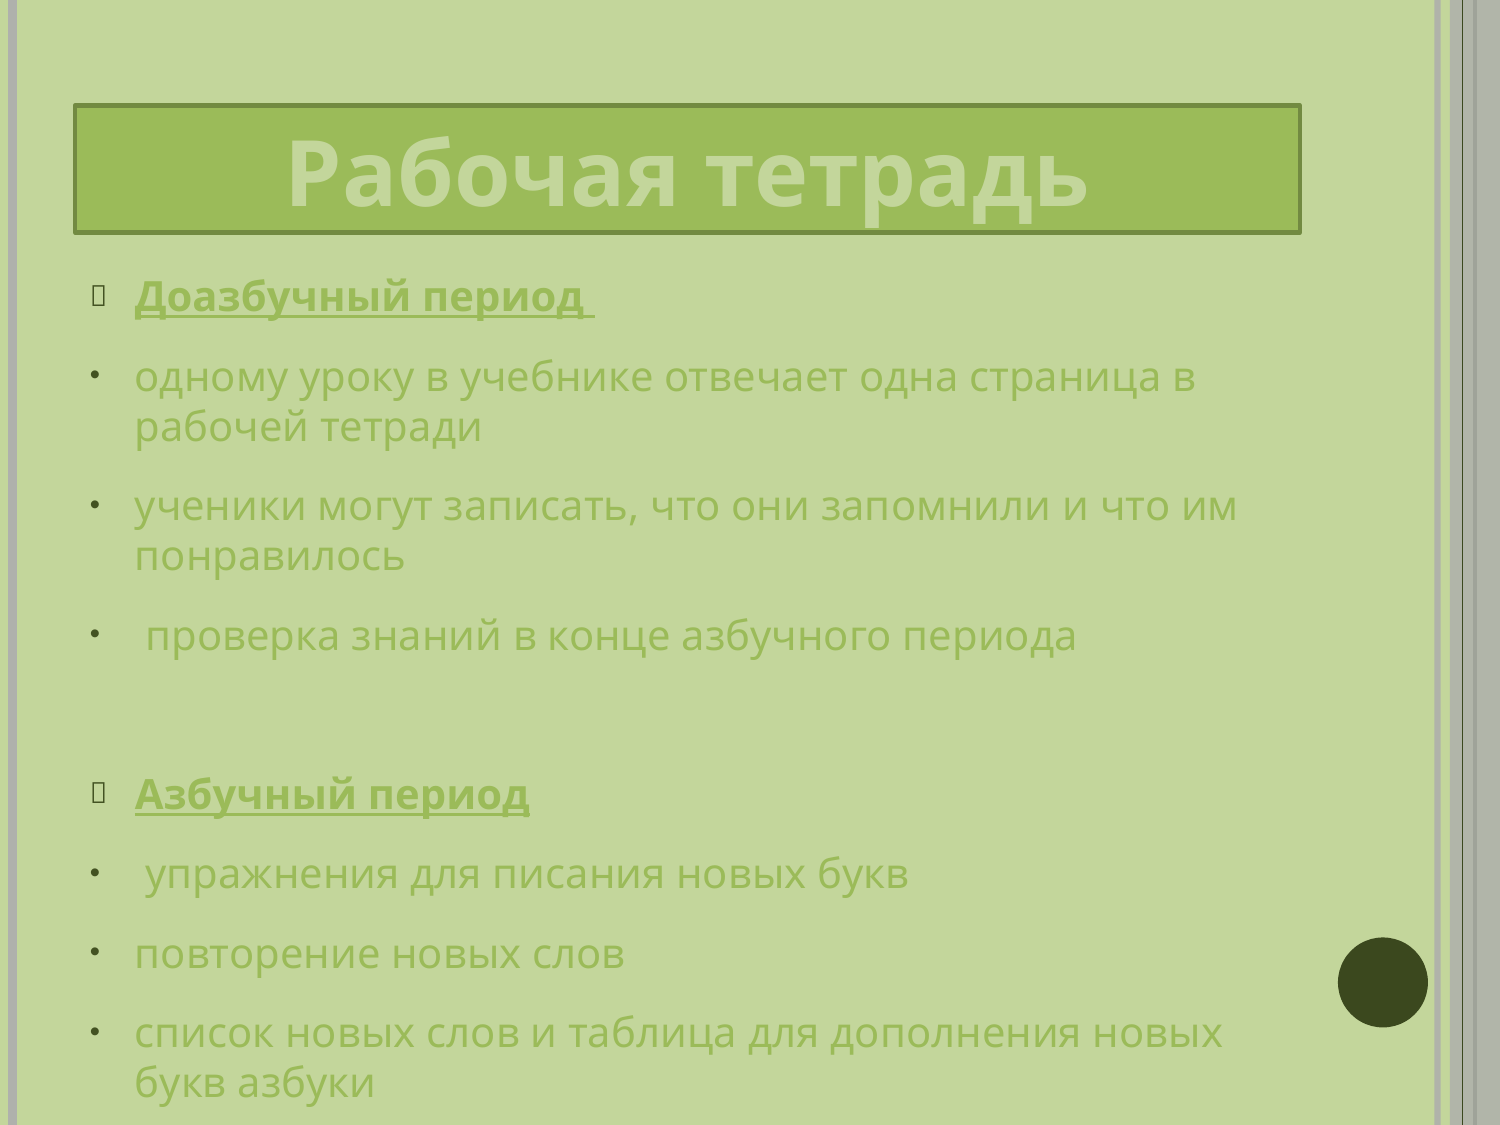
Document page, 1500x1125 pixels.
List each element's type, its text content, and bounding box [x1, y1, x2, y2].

list Доазбучный период одному урокy в учебнике отвечает одна страница в рабочей тетради ученики могут записать, что они запомнили и что им понравилось проверка знаний в конце азбучного периода Азбучный период упражнения для писания новых букв повторение новых слов список новых слов и таблица для дополнения новых букв азбуки решение задач из отдельных уроков в конце тетради [75, 262, 1300, 1062]
title Рабочая тетрадь [75, 105, 1300, 233]
